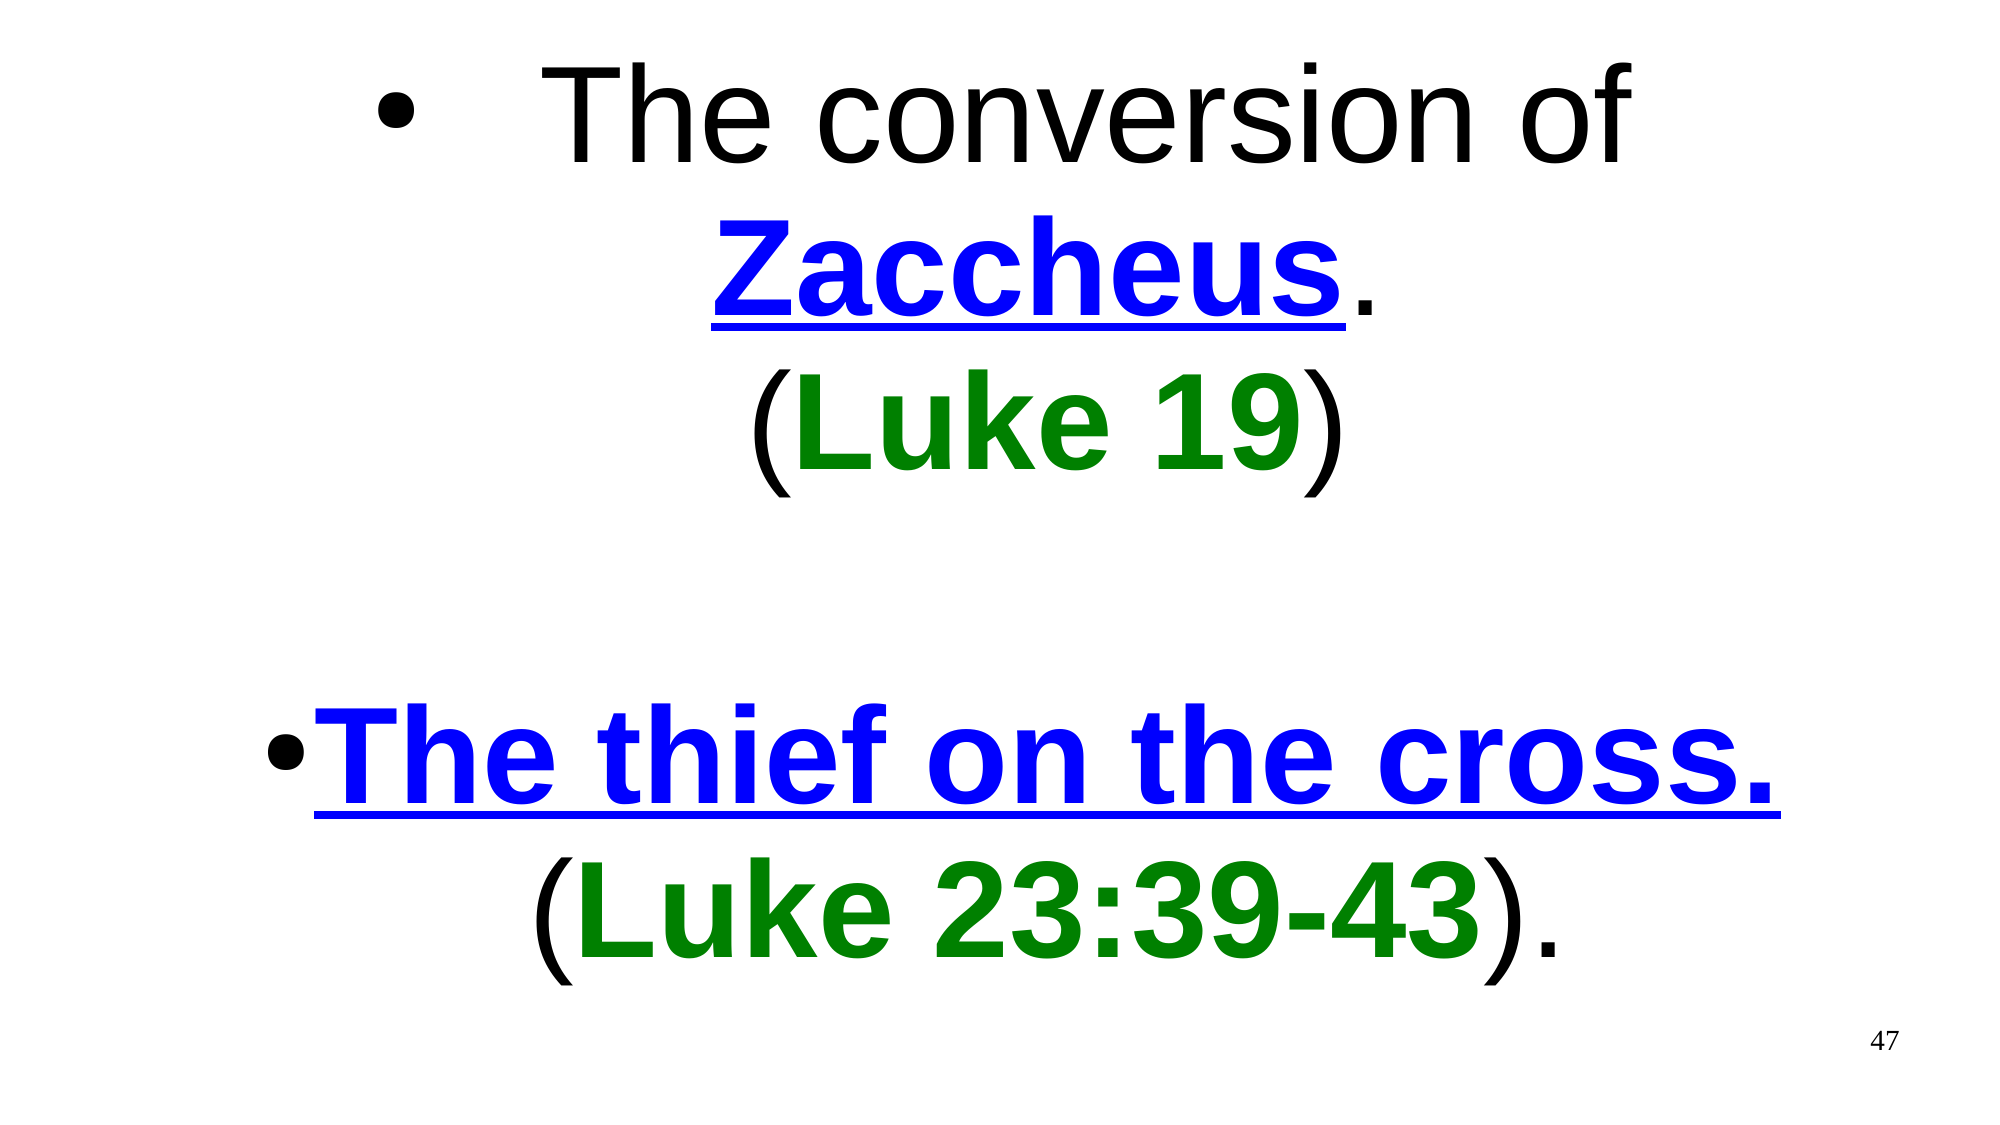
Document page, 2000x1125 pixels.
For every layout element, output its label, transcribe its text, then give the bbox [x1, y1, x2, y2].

list The conversion of Zaccheus. (Luke 19) The thief on the cross. (Luke 23:39-43). [37, 37, 1988, 1125]
